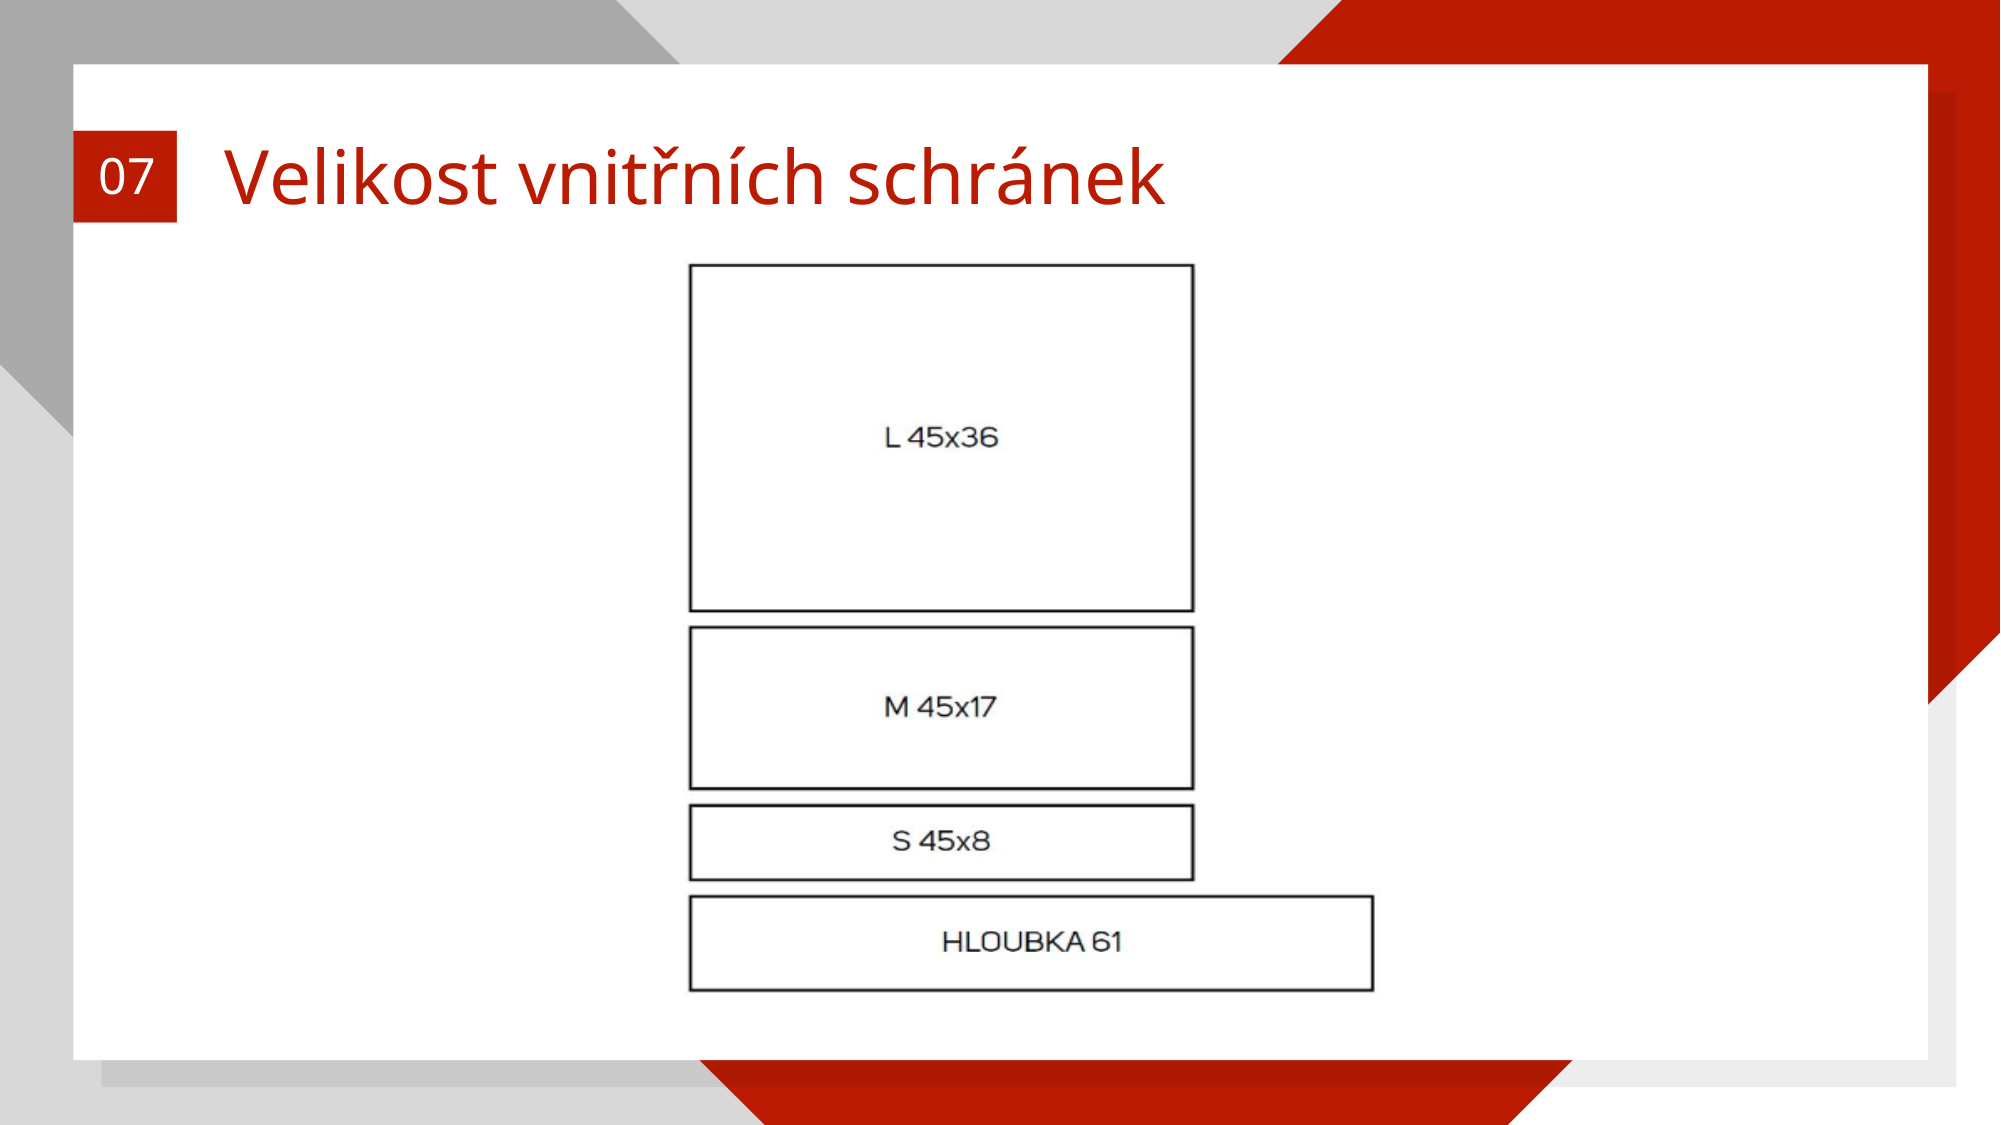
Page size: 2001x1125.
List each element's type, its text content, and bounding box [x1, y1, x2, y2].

text_box Velikost vnitřních schránek [209, 121, 1302, 228]
picture [0, 0, 2000, 1125]
text_box 07 [83, 137, 171, 213]
